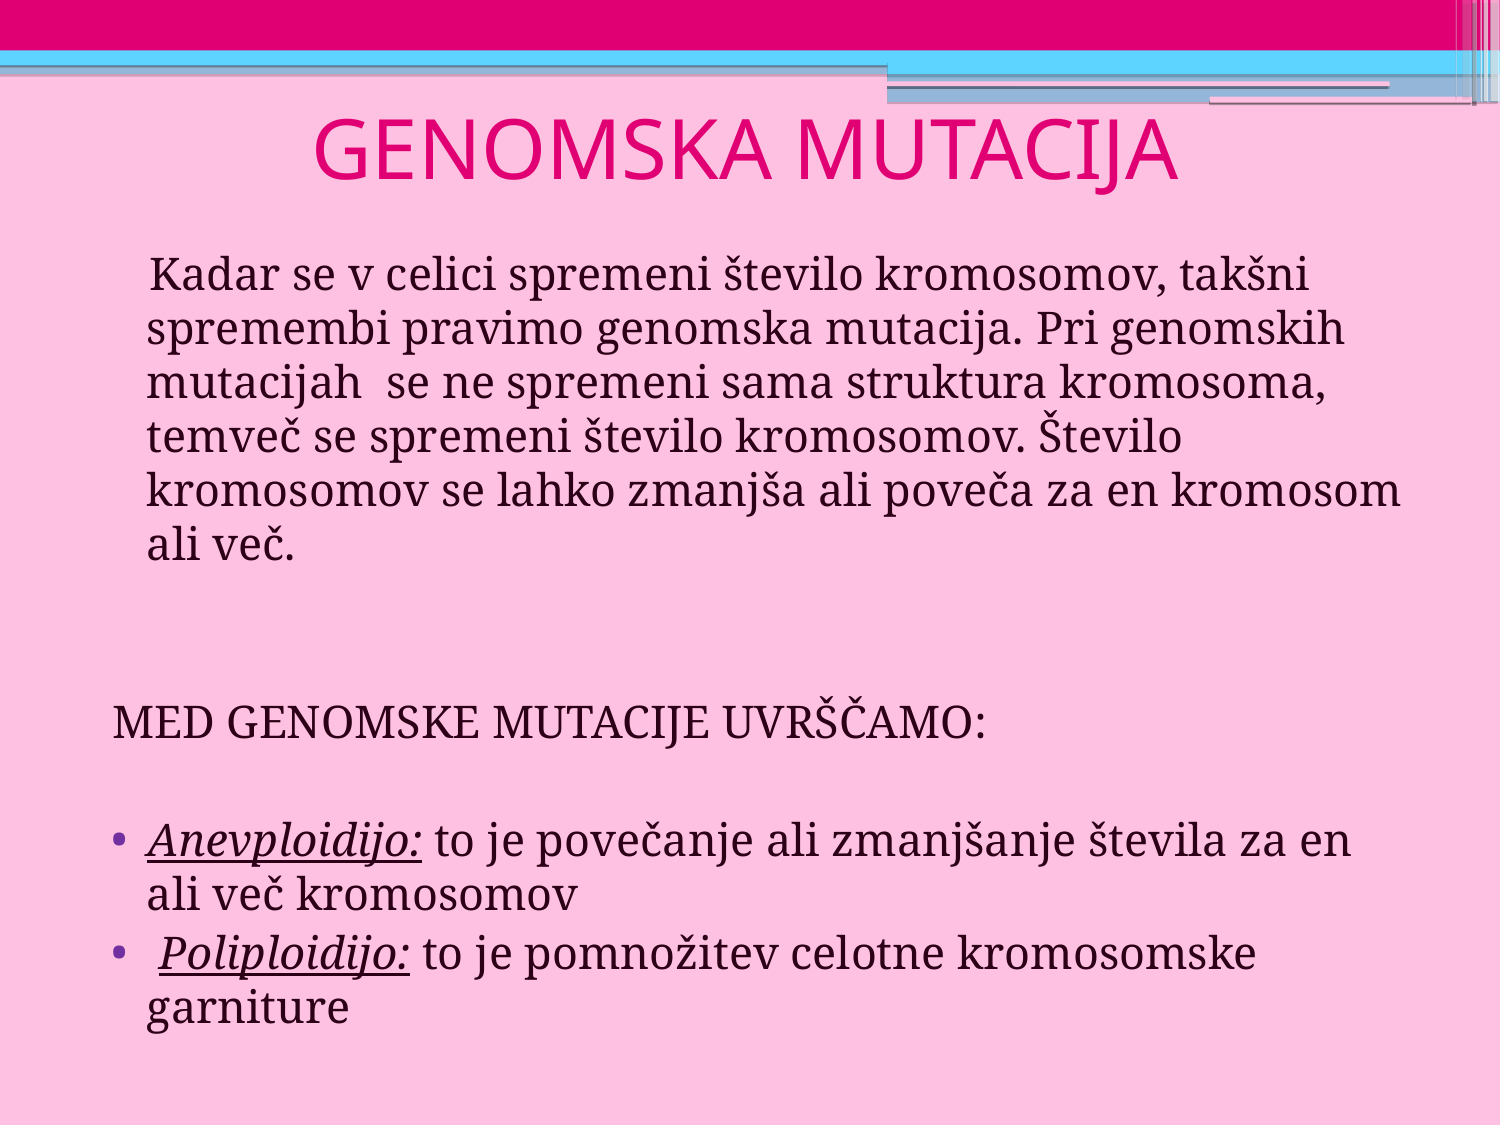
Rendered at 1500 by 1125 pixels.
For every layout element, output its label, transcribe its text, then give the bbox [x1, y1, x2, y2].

list Kadar se v celici spremeni število kromosomov, takšni spremembi pravimo genomska mutacija. Pri genomskih mutacijah se ne spremeni sama struktura kromosoma, temveč se spremeni število kromosomov. Število kromosomov se lahko zmanjša ali poveča za en kromosom ali več. MED GENOMSKE MUTACIJE UVRŠČAMO: Anevploidijo: to je povečanje ali zmanjšanje števila za en ali več kromosomov Poliploidijo: to je pomnožitev celotne kromosomske garniture [82, 234, 1432, 1043]
title GENOMSKA MUTACIJA [70, 58, 1421, 234]
